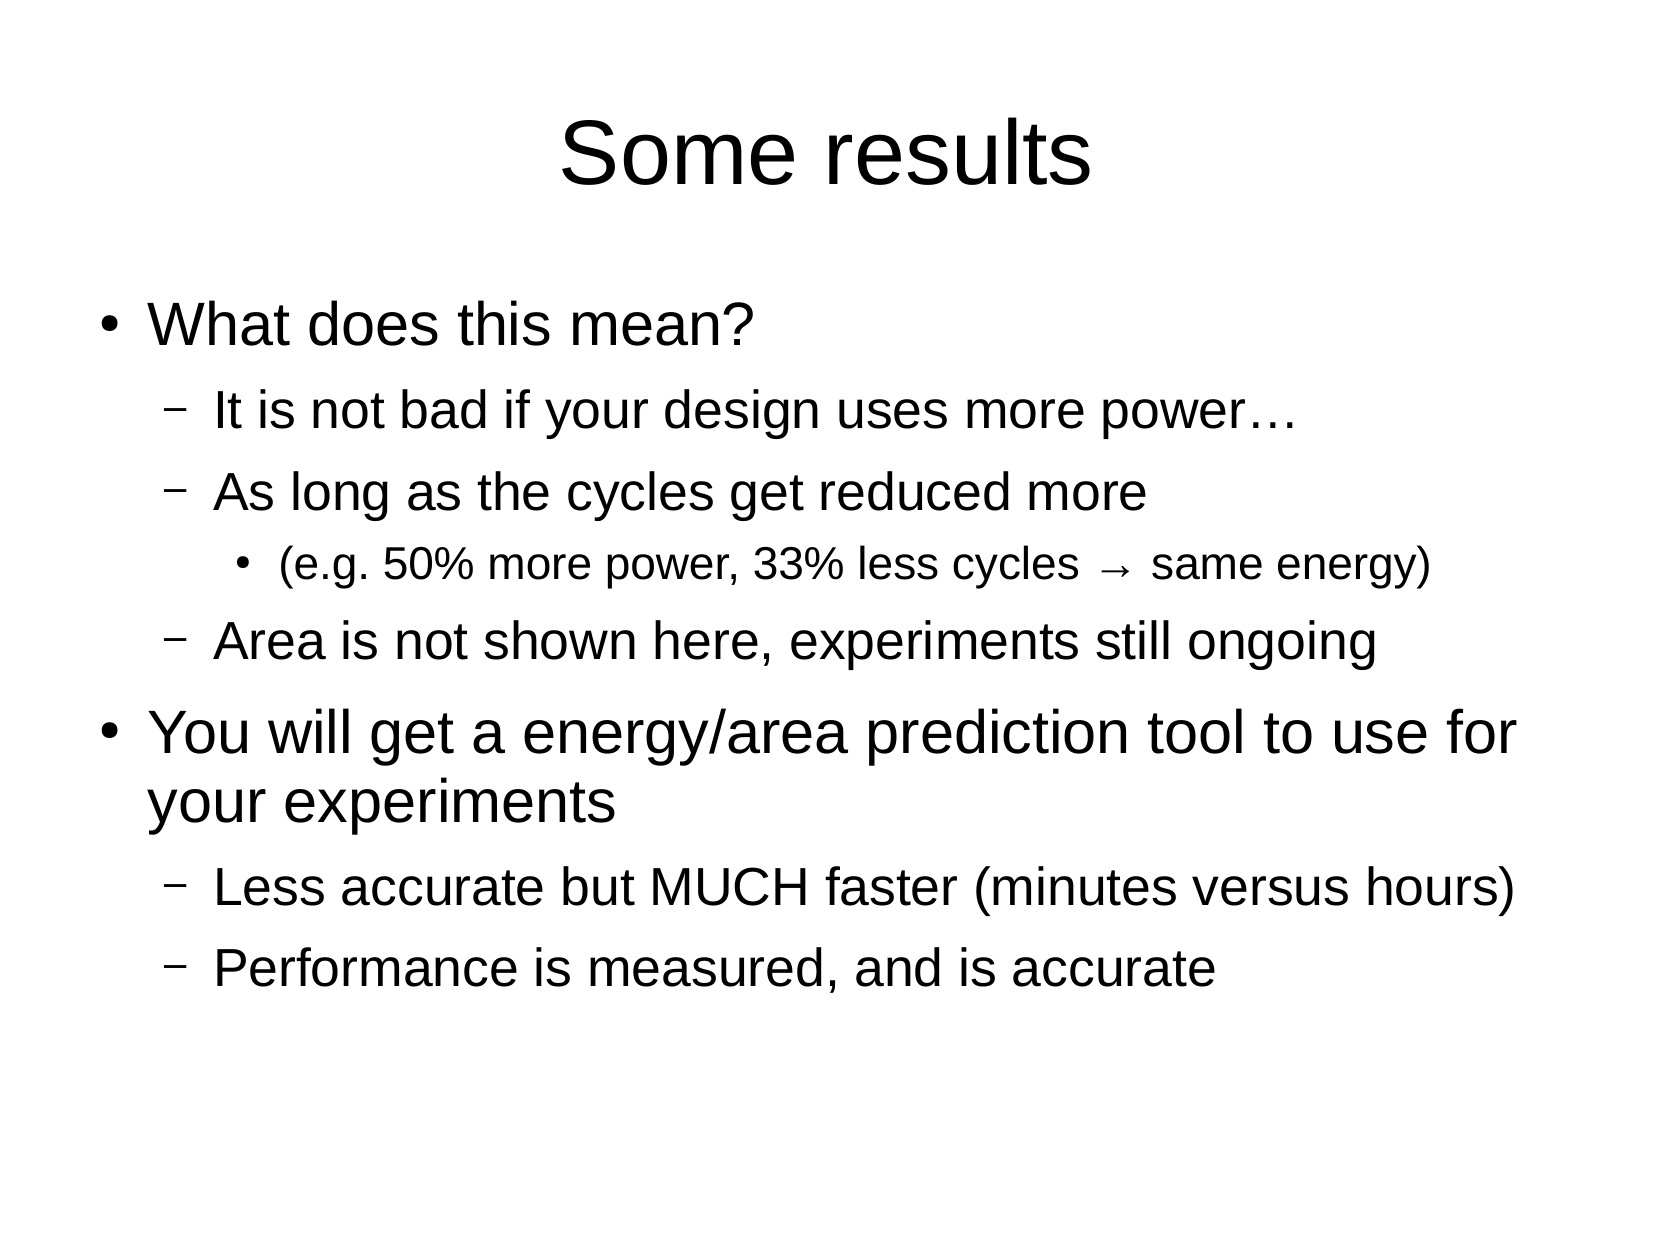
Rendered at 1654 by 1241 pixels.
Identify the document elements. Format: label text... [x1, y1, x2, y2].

title Some results [82, 49, 1571, 257]
list What does this mean? It is not bad if your design uses more power… As long as the cycles get reduced more (e.g. 50% more power, 33% less cycles → same energy) Area is not shown here, experiments still ongoing You will get a energy/area prediction tool to use for your experiments Less accurate but MUCH faster (minutes versus hours) Performance is measured, and is accurate [82, 290, 1571, 1010]
